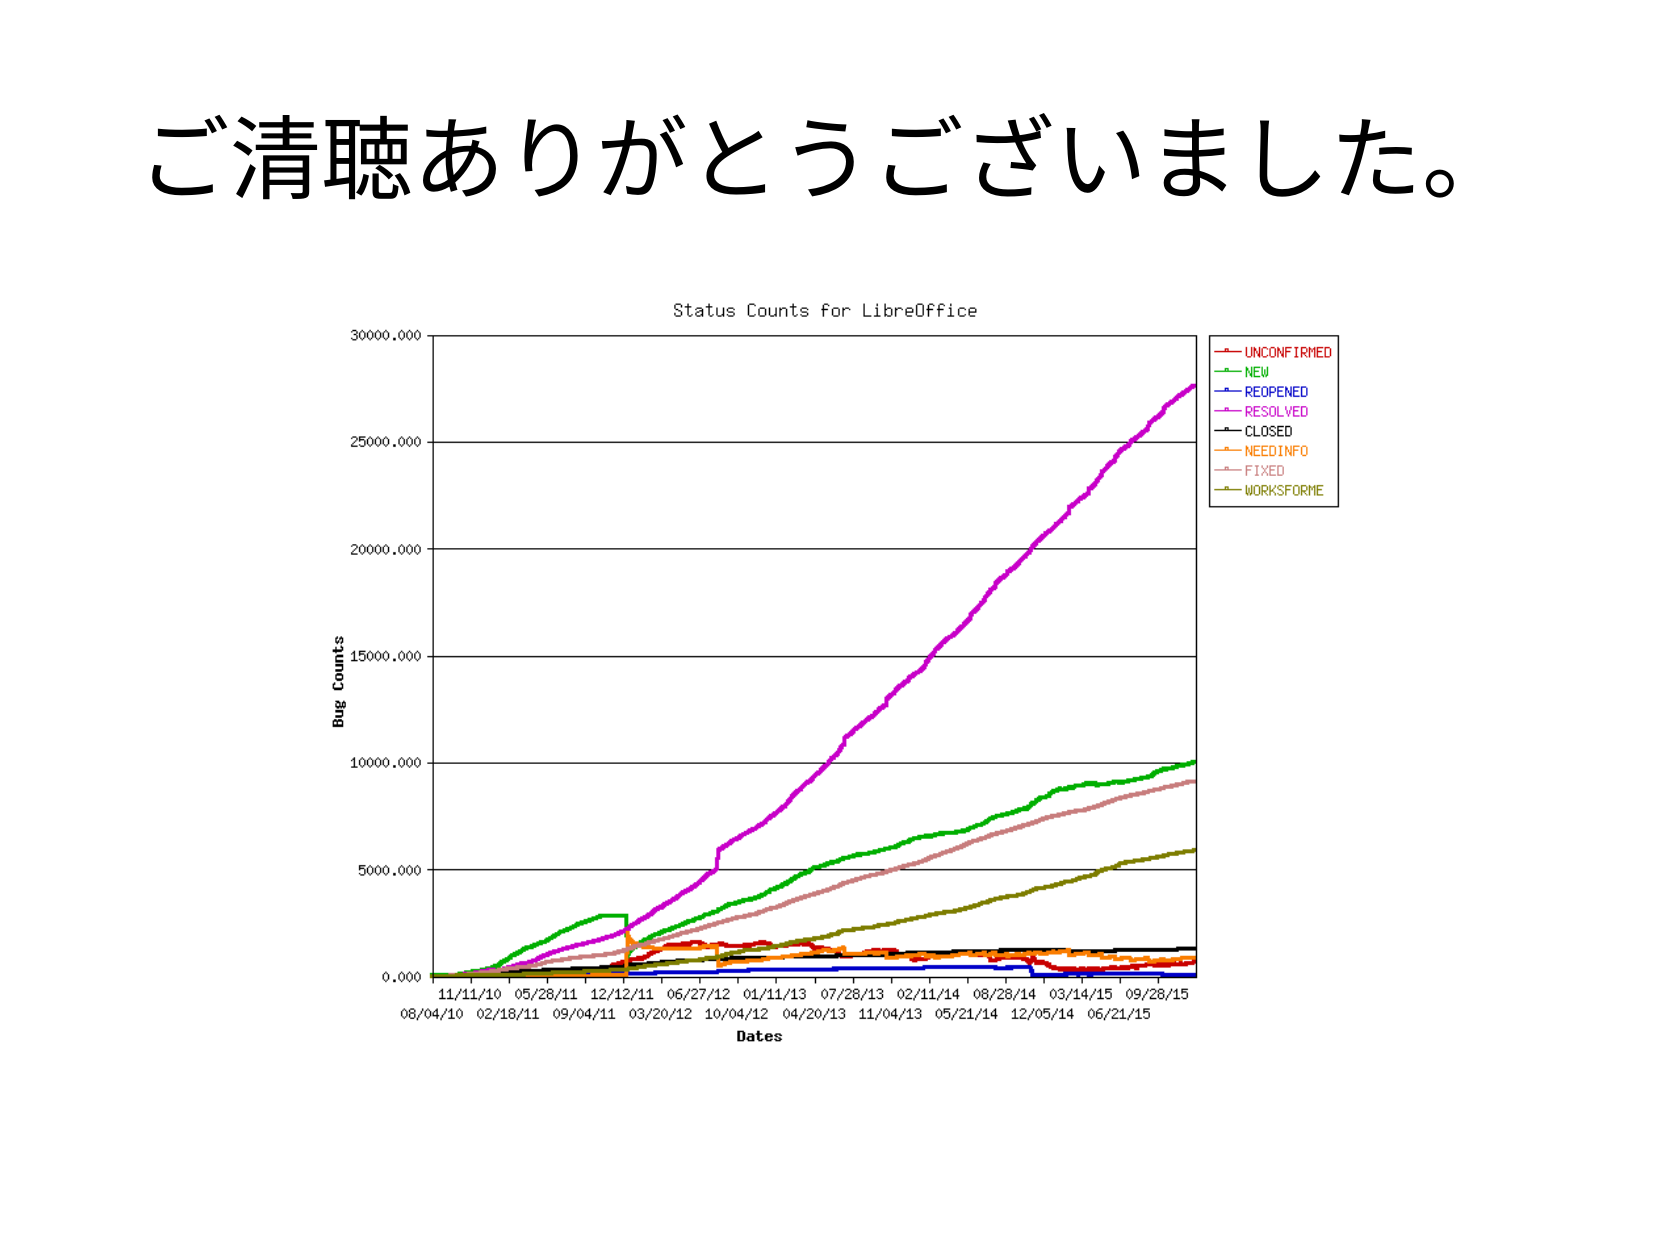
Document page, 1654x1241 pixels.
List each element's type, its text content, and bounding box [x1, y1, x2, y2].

picture [300, 284, 1351, 1073]
title ご清聴ありがとうございました。 [82, 49, 1571, 257]
